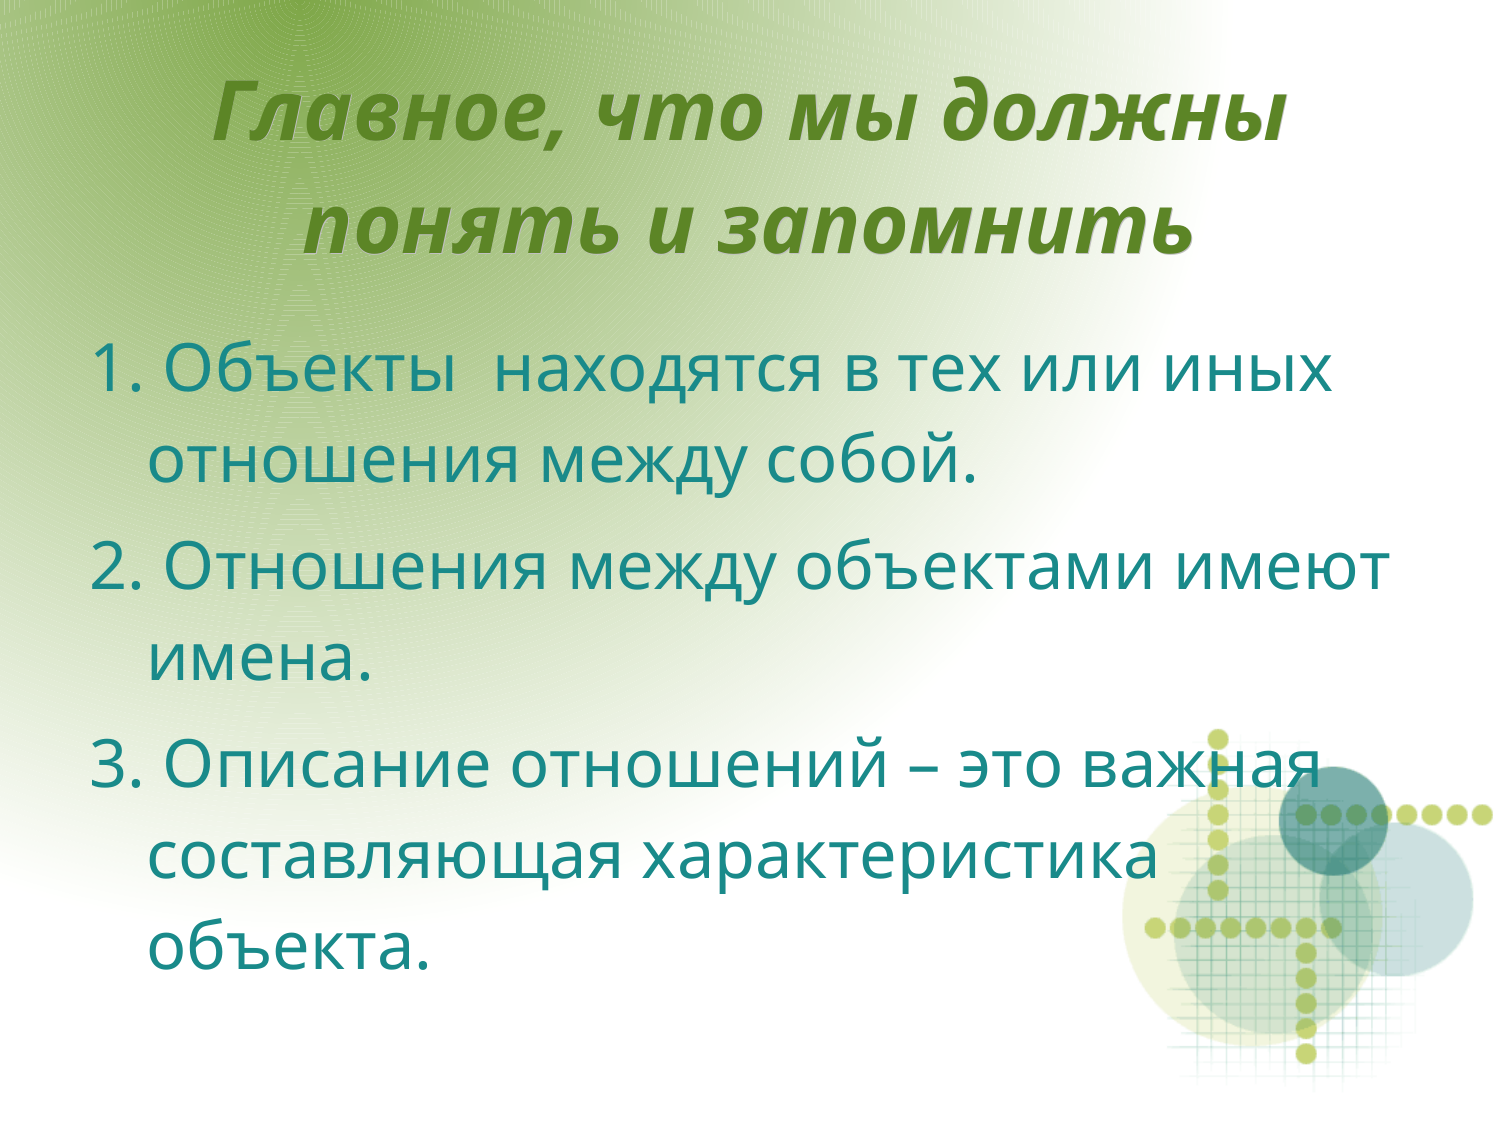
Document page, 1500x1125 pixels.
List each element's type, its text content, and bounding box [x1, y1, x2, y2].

picture [1110, 718, 1500, 1098]
list 1. Объекты находятся в тех или иных отношения между собой. 2. Отношения между объектами имеют имена. 3. Описание отношений – это важная составляющая характеристика объекта. [75, 312, 1426, 1024]
title Главное, что мы должны понять и запомнить [75, 40, 1426, 289]
